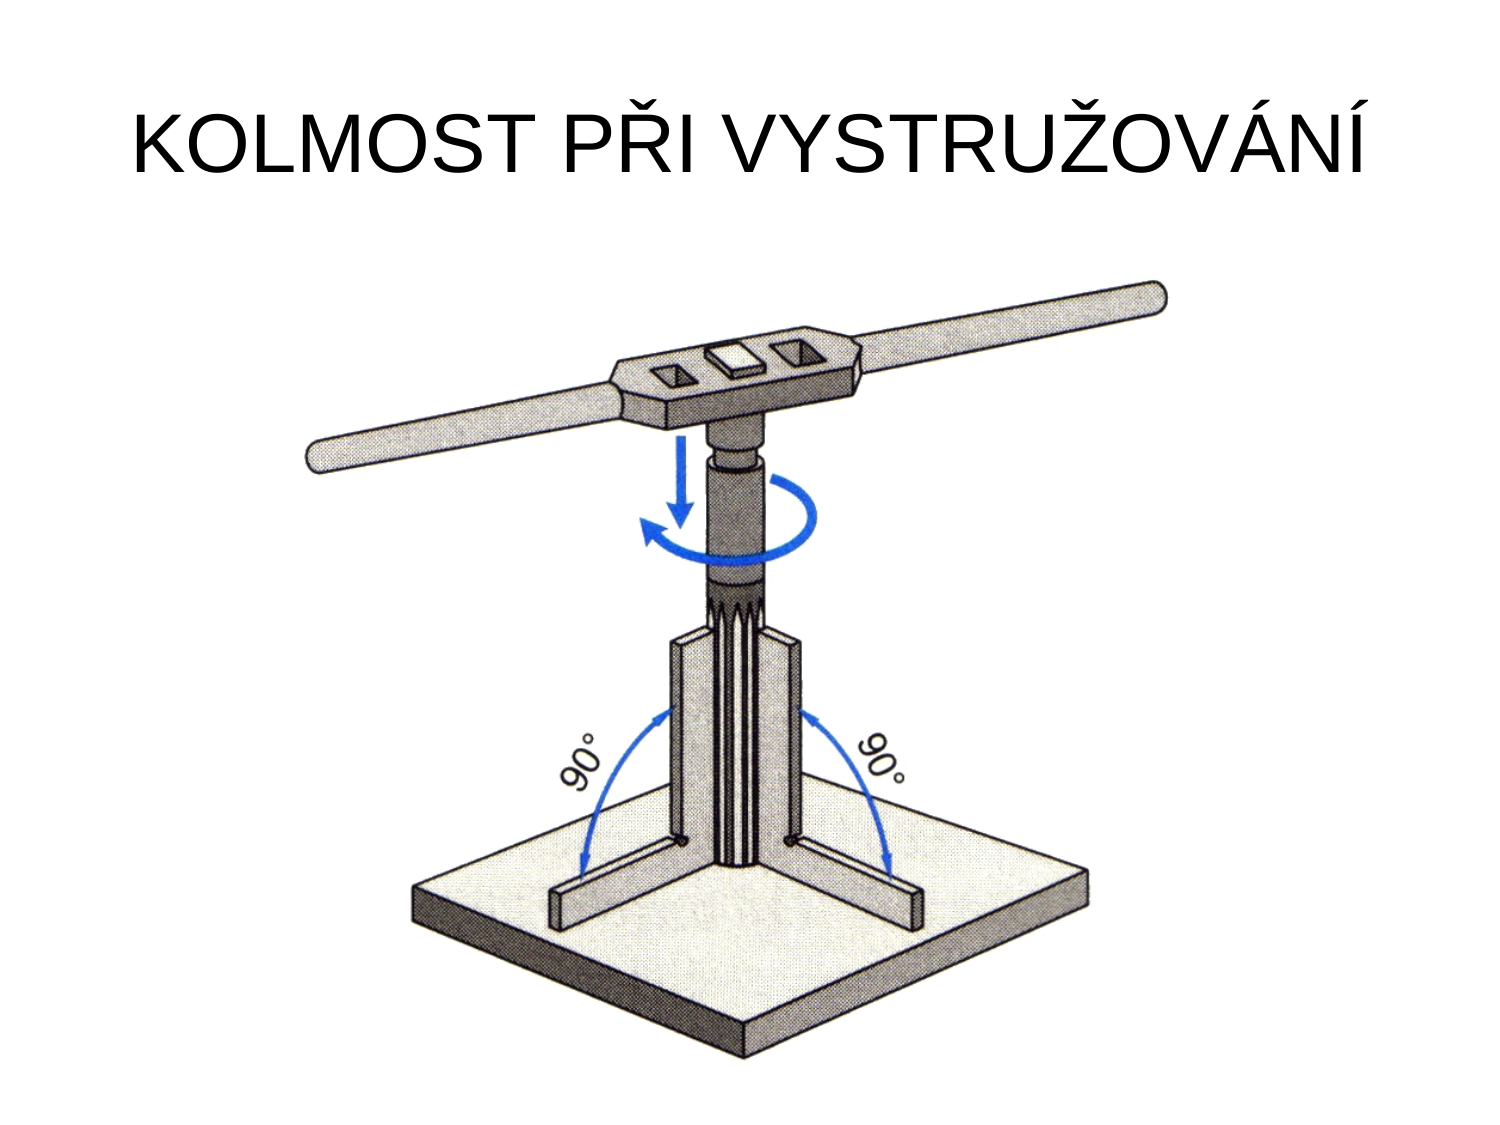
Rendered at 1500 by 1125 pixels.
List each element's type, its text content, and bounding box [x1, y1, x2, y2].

picture [277, 267, 1199, 1081]
title KOLMOST PŘI VYSTRUŽOVÁNÍ [75, 45, 1426, 233]
